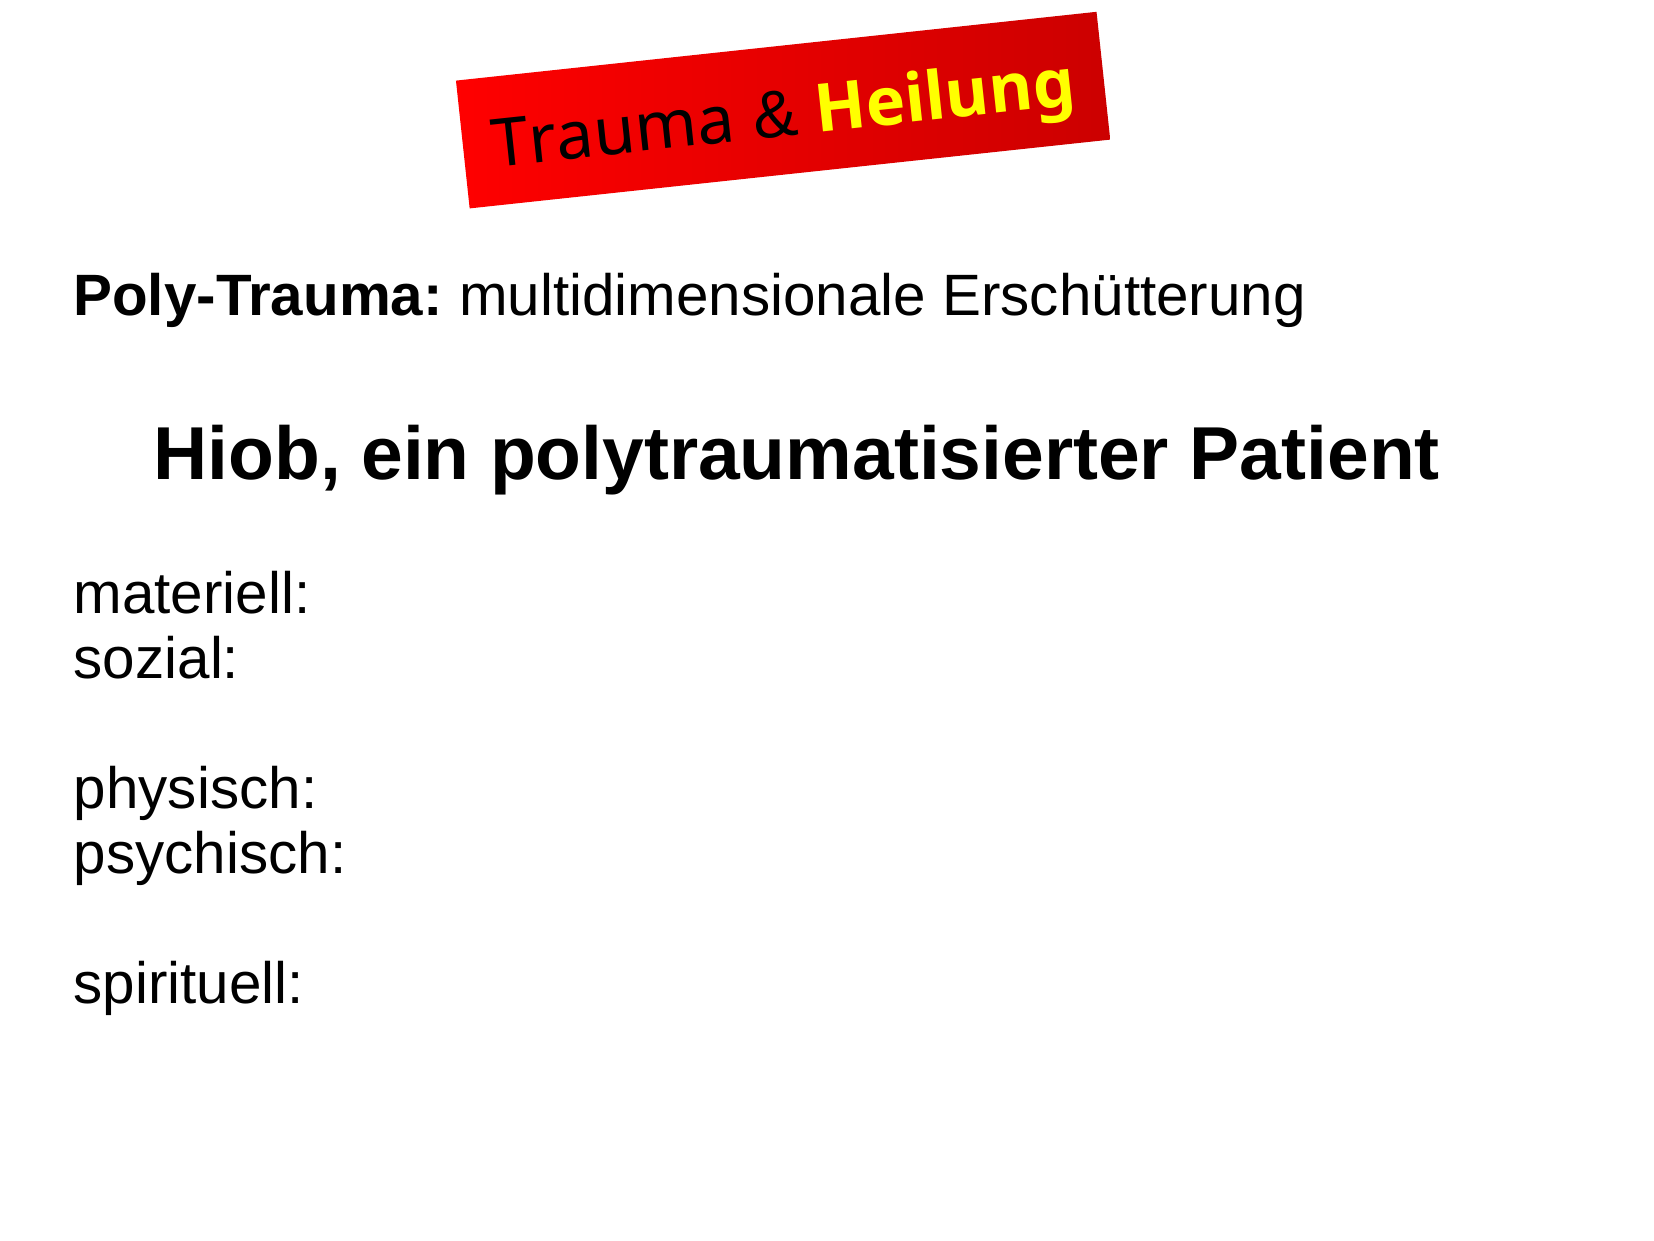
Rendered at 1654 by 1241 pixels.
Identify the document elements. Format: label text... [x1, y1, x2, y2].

title Trauma & Heilung [455, 11, 1111, 209]
text_box Poly-Trauma: multidimensionale Erschütterung Hiob, ein polytraumatisierter Patient materiell: sozial: physisch: psychisch: spirituell: [59, 254, 1536, 1088]
